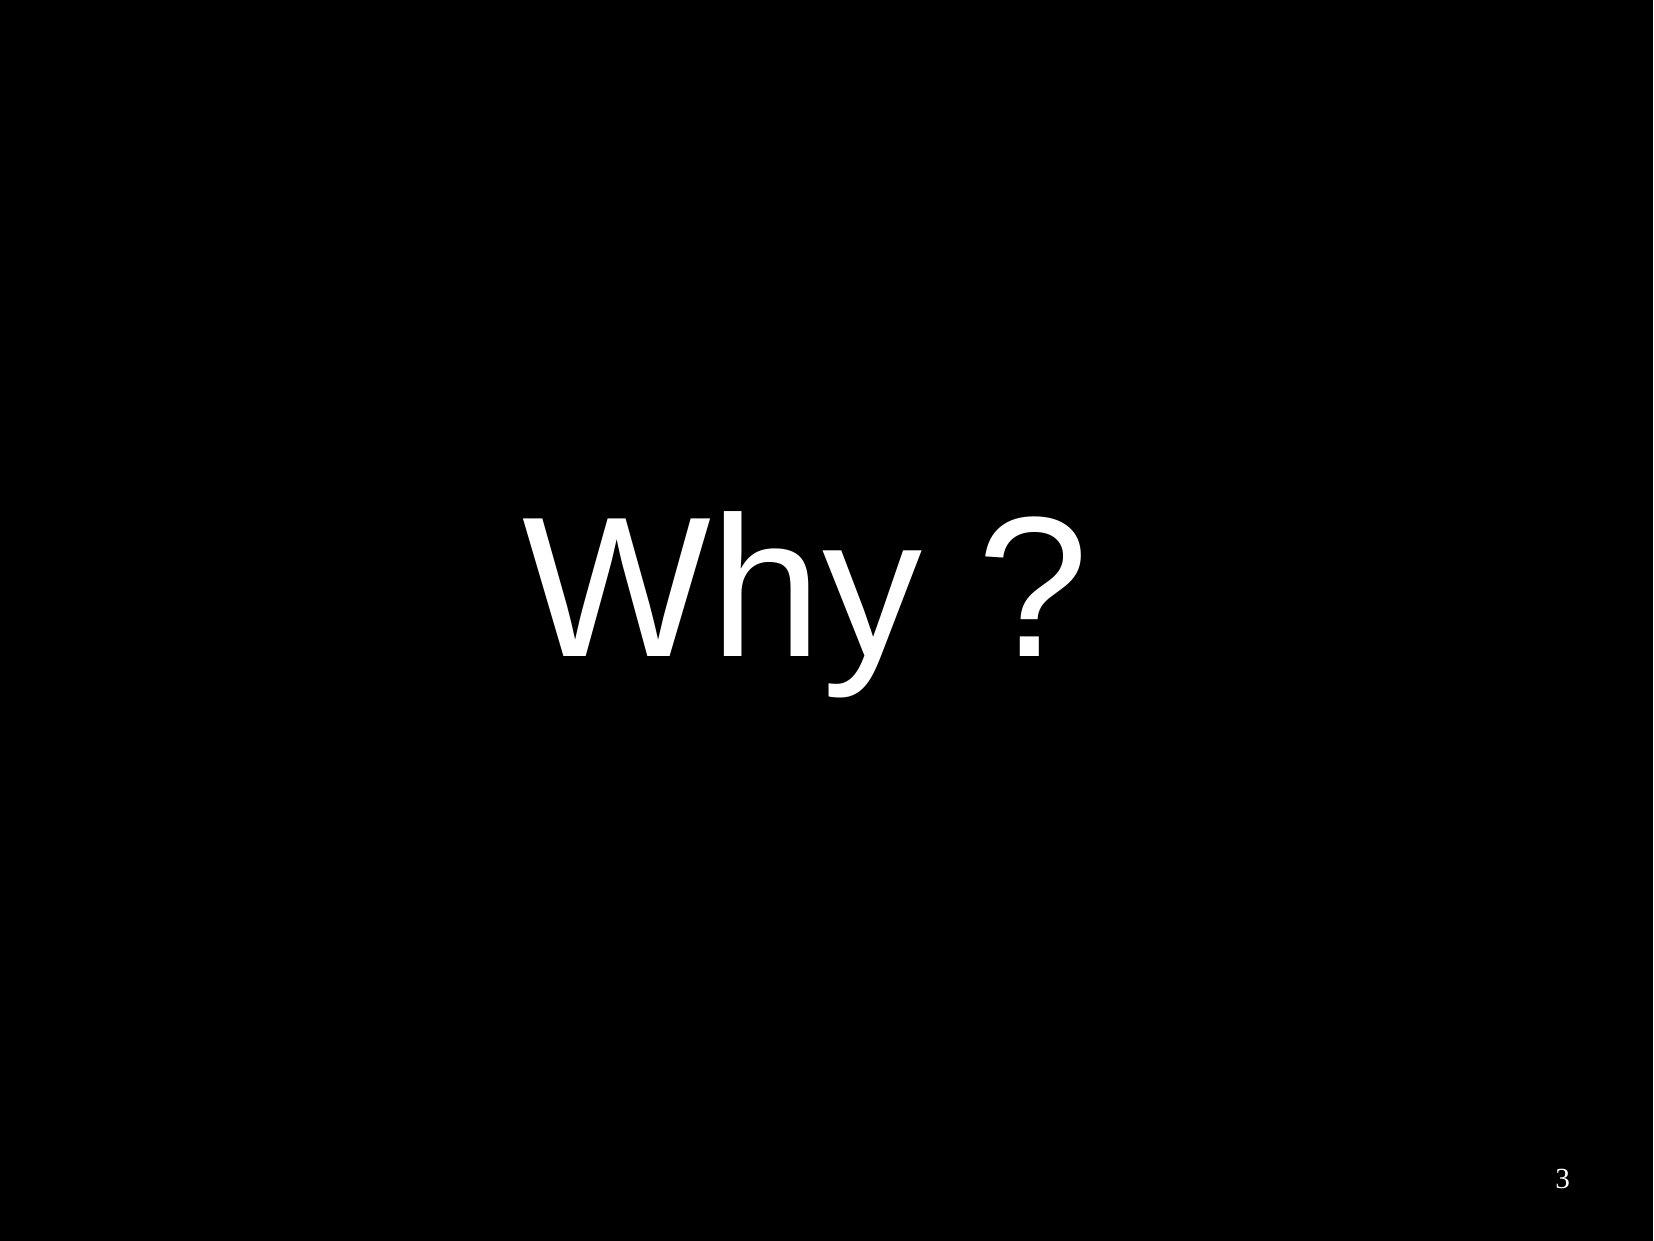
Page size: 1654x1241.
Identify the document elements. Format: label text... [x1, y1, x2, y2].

subtitle Why ? [82, 49, 1571, 1126]
